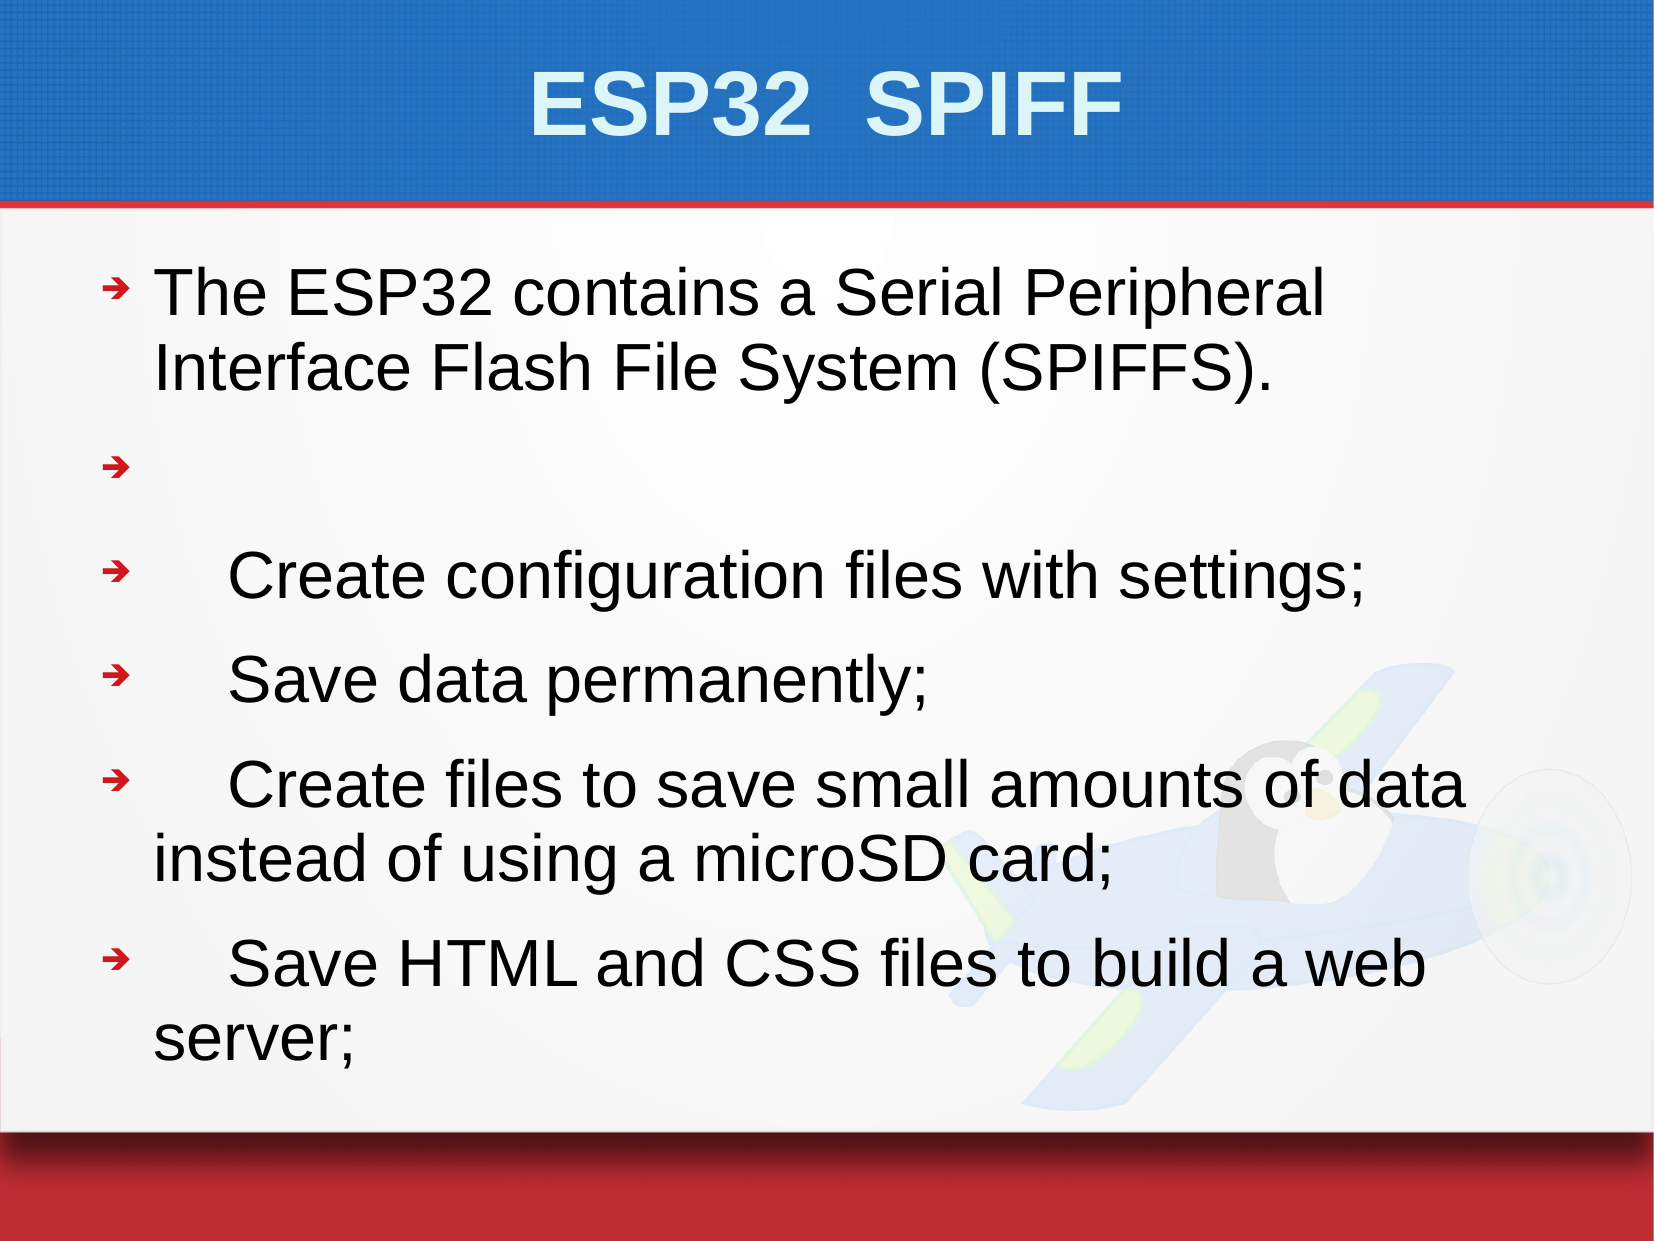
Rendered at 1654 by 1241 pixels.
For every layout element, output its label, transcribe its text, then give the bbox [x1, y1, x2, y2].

list The ESP32 contains a Serial Peripheral Interface Flash File System (SPIFFS). Create configuration files with settings; Save data permanently; Create files to save small amounts of data instead of using a microSD card; Save HTML and CSS files to build a web server; [82, 255, 1571, 1081]
title ESP32 SPIFF [82, 20, 1571, 186]
picture [0, 0, 1654, 1241]
